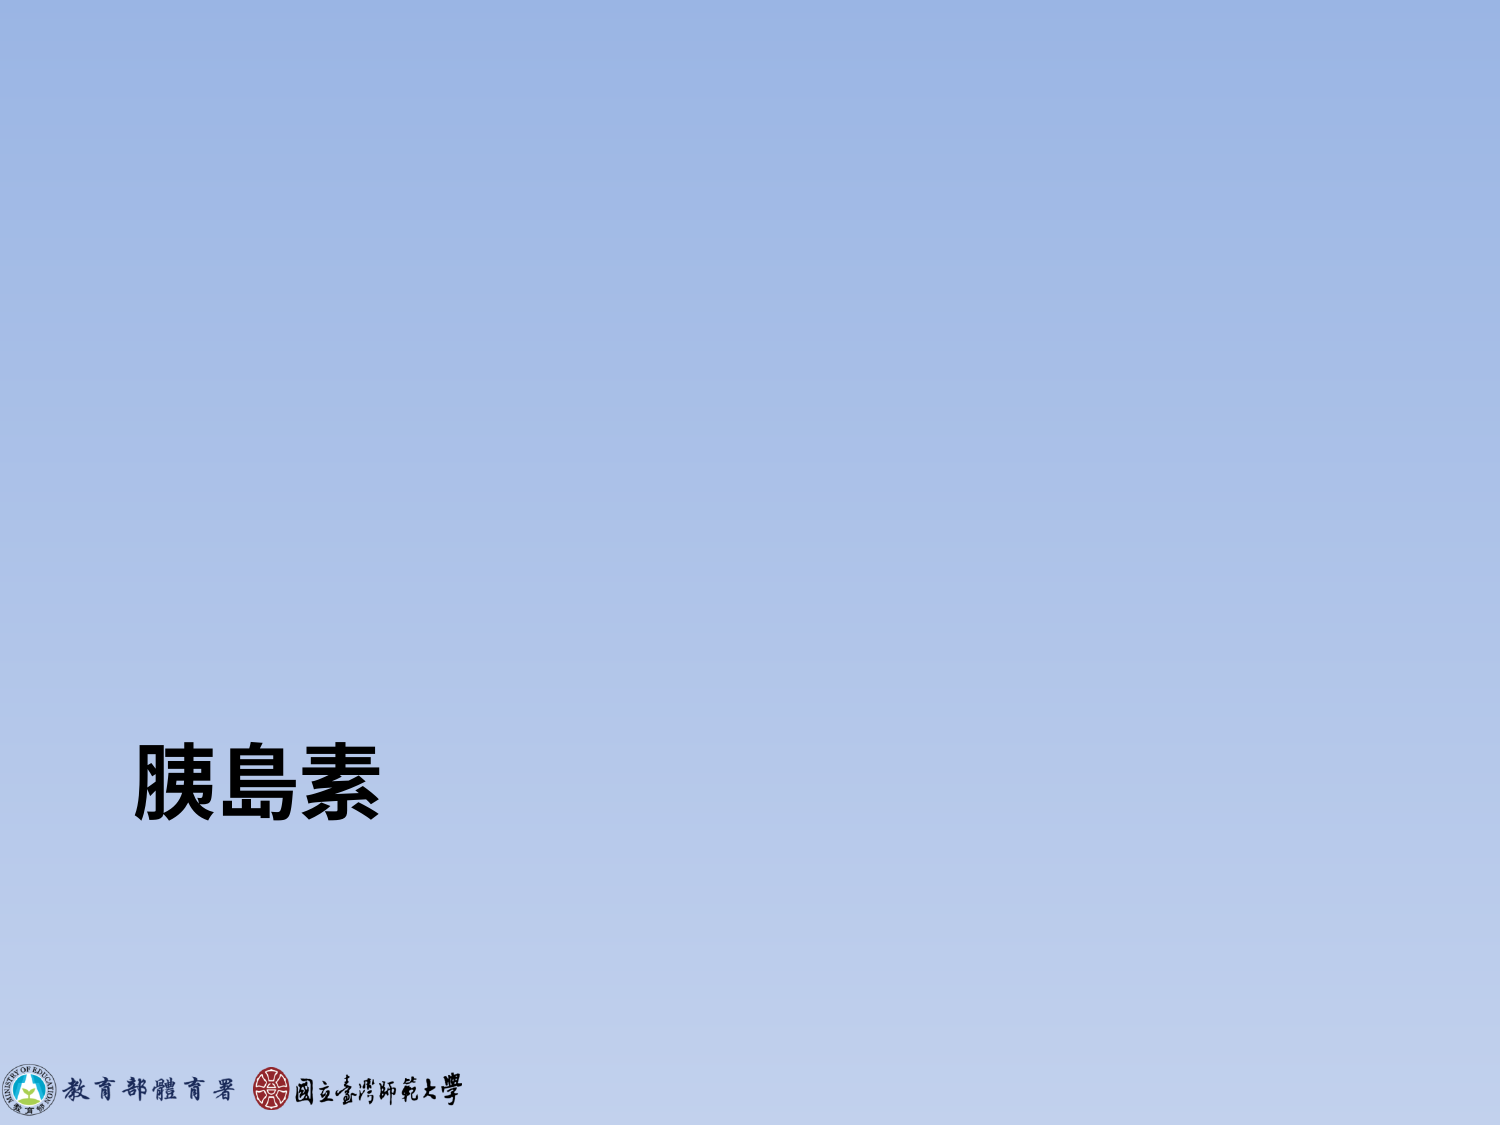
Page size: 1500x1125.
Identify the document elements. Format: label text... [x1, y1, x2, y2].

title 胰島素 [118, 722, 1394, 947]
